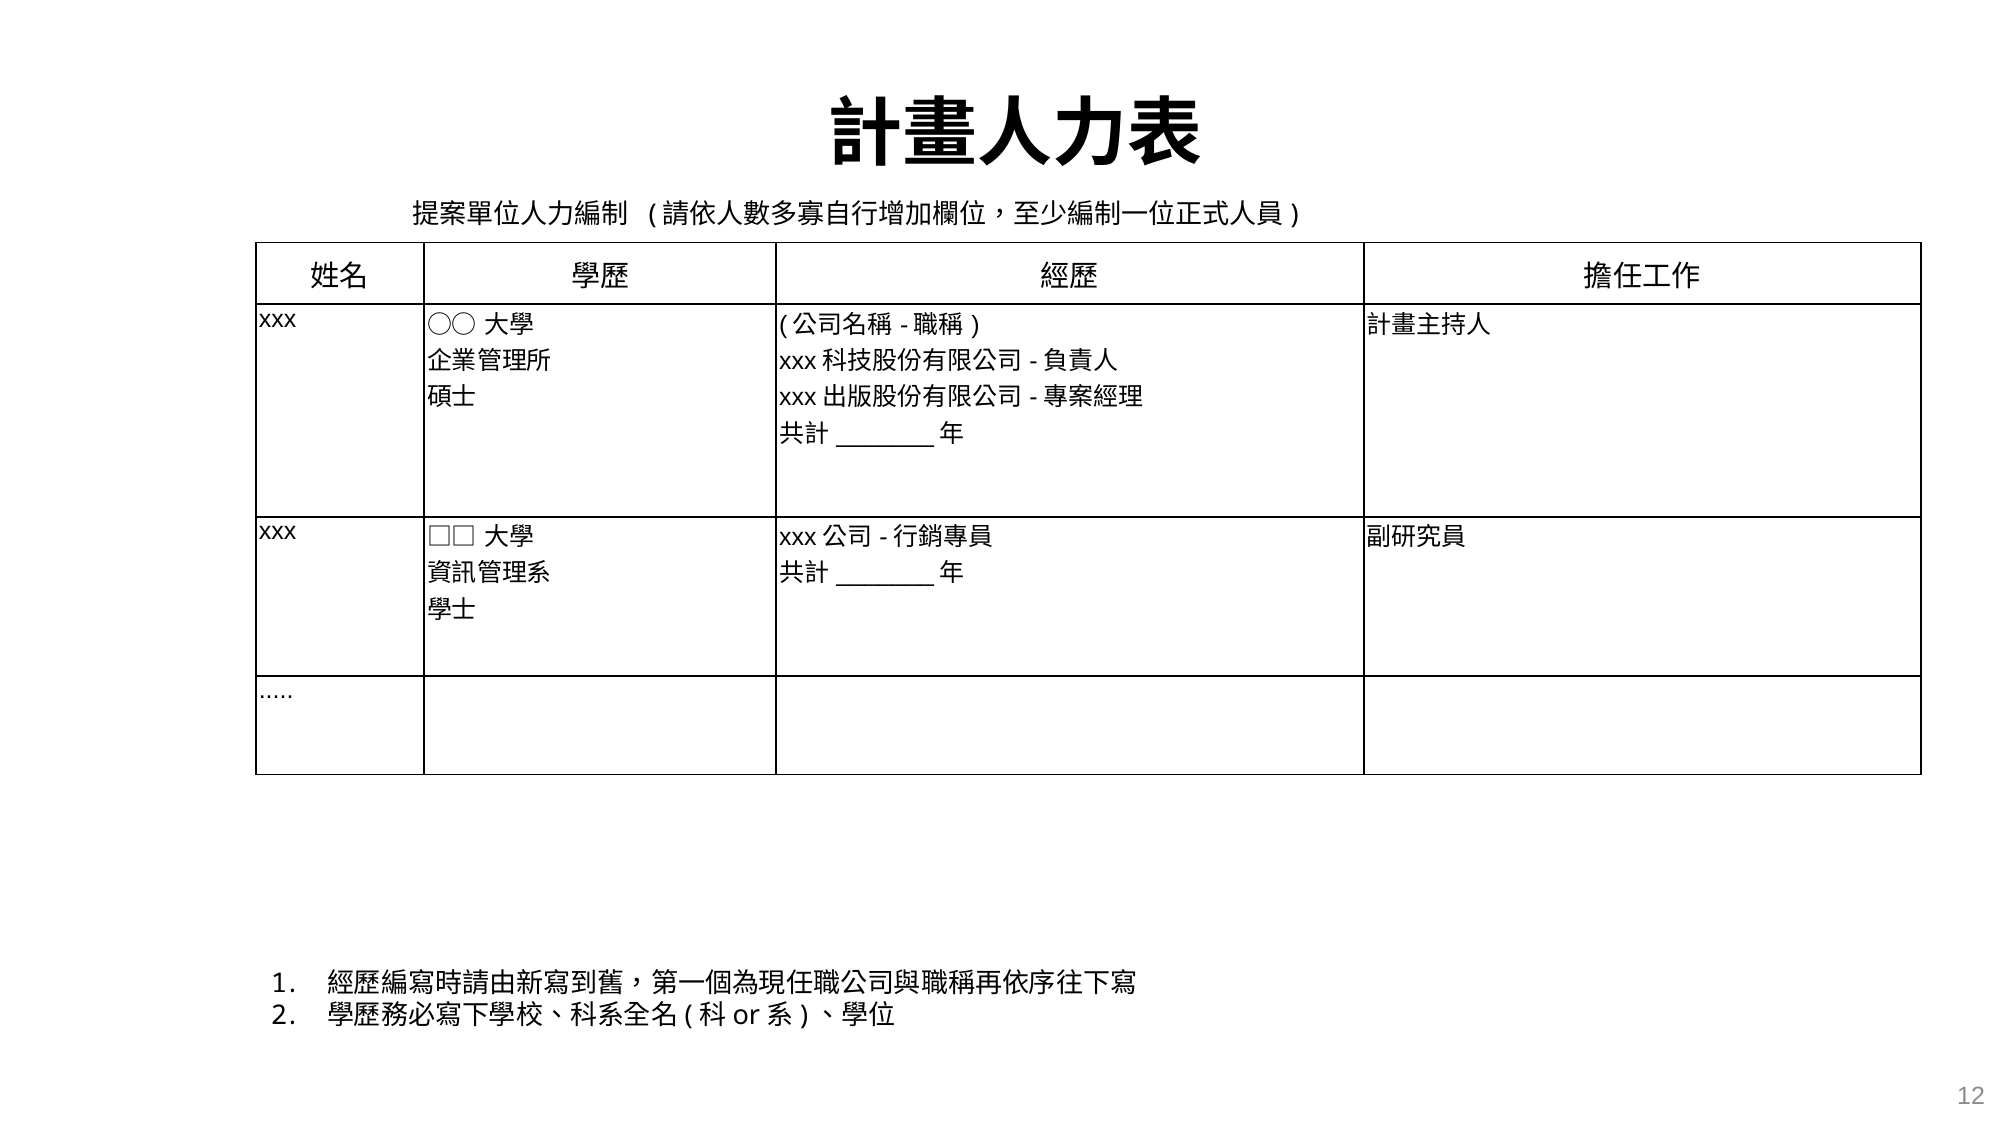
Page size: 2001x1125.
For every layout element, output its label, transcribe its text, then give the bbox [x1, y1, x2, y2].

table_cell [1365, 677, 1920, 774]
table_cell xxx [257, 305, 423, 516]
table_header 經歷 [777, 243, 1363, 303]
table_cell ..... [257, 677, 423, 774]
text_box 經歷編寫時請由新寫到舊，第一個為現任職公司與職稱再依序往下寫 學歷務必寫下學校、科系全名(科or系)、學位 [255, 957, 1804, 1038]
table_header 擔任工作 [1365, 243, 1920, 303]
table_header 姓名 [257, 243, 423, 303]
table_cell ○○大學 企業管理所 碩士 [425, 305, 775, 516]
table_cell 副研究員 [1365, 518, 1920, 675]
table_cell xxx [257, 518, 423, 675]
table_cell [425, 677, 775, 774]
table_cell □□大學 資訊管理系 學士 [425, 518, 775, 675]
table_header 學歷 [425, 243, 775, 303]
table_cell xxx公司-行銷專員 共計_______年 [777, 518, 1363, 675]
table_cell [777, 677, 1363, 774]
table_cell (公司名稱-職稱) xxx科技股份有限公司-負責人 xxx出版股份有限公司-專案經理 共計_______年 [777, 305, 1363, 516]
text_box 提案單位人力編制 (請依人數多寡自行增加欄位，至少編制一位正式人員) [397, 189, 1359, 237]
text_box 計畫人力表 [787, 77, 1244, 183]
table_cell 計畫主持人 [1365, 305, 1920, 516]
